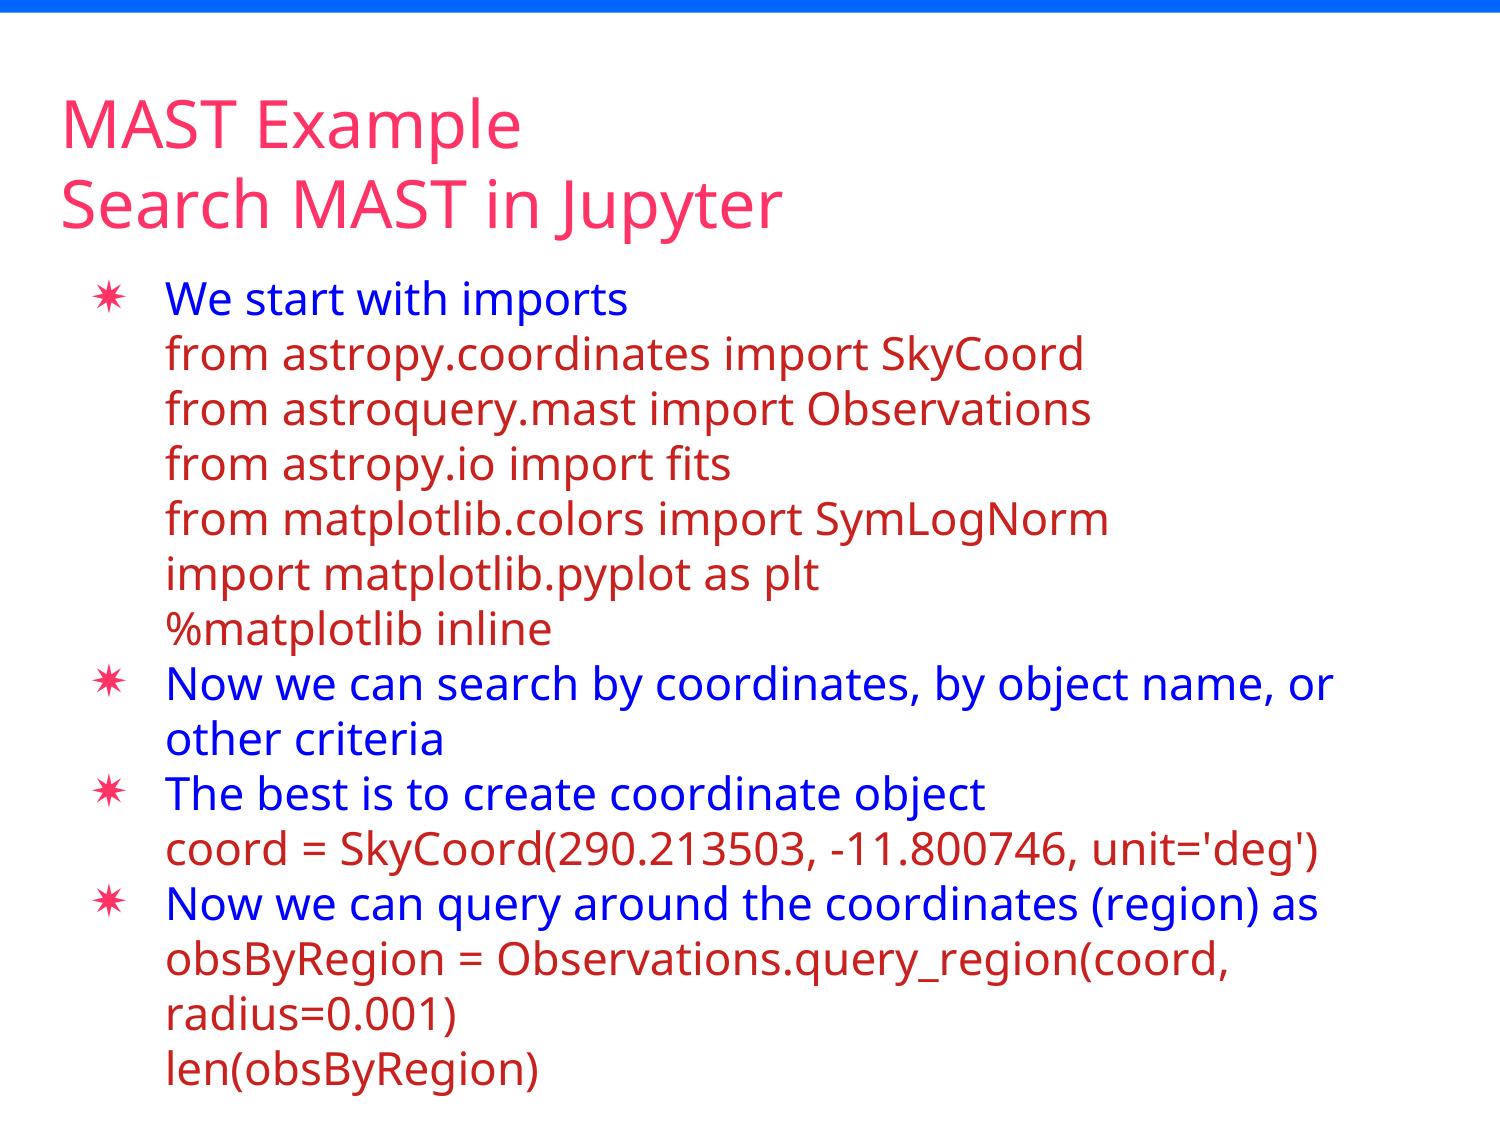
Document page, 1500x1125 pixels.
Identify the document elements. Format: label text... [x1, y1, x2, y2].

text_box MAST Example Search MAST in Jupyter [45, 75, 1051, 250]
text_box We start with imports from astropy.coordinates import SkyCoord from astroquery.mast import Observations from astropy.io import fits from matplotlib.colors import SymLogNorm import matplotlib.pyplot as plt %matplotlib inline Now we can search by coordinates, by object name, or other criteria The best is to create coordinate object coord = SkyCoord(290.213503, -11.800746, unit='deg') Now we can query around the coordinates (region) as obsByRegion = Observations.query_region(coord, radius=0.001) len(obsByRegion) [75, 262, 1426, 1103]
